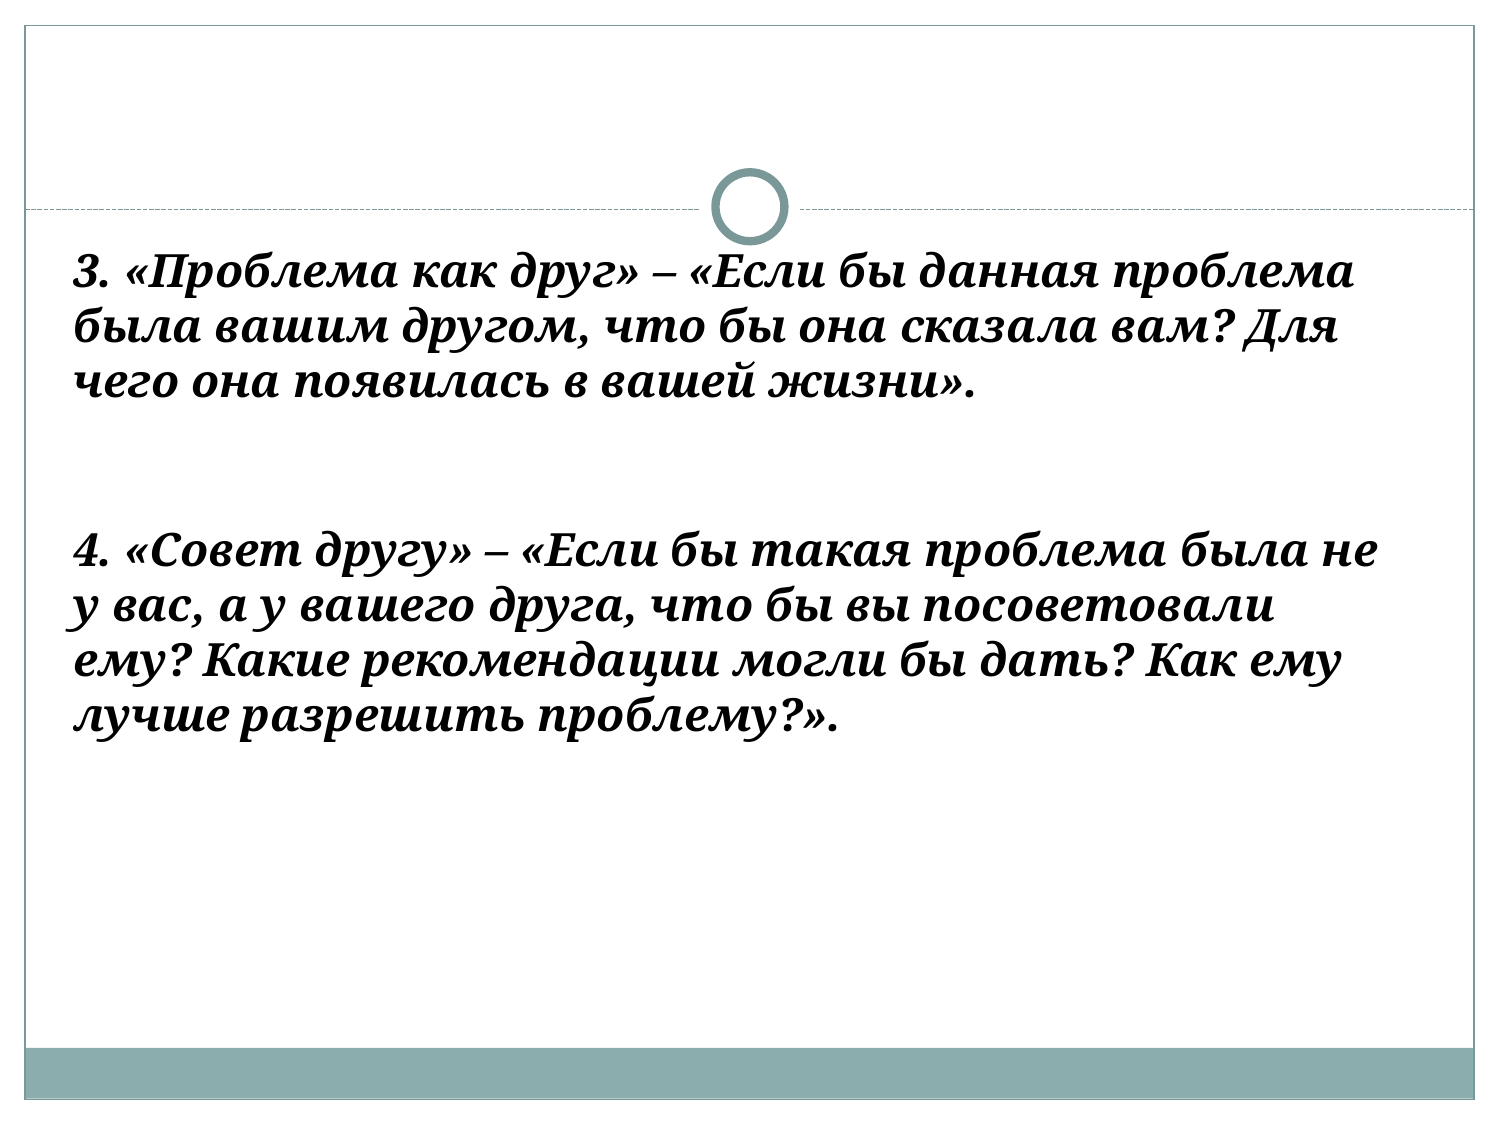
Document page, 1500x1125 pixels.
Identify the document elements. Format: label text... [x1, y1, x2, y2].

list 3. «Проблема как друг» – «Если бы данная проблема была вашим другом, что бы она сказала вам? Для чего она появилась в вашей жизни». 4. «Совет другу» – «Если бы такая проблема была не у вас, а у вашего друга, что бы вы посоветовали ему? Какие рекомендации могли бы дать? Как ему лучше разрешить проблему?». [58, 234, 1409, 1067]
